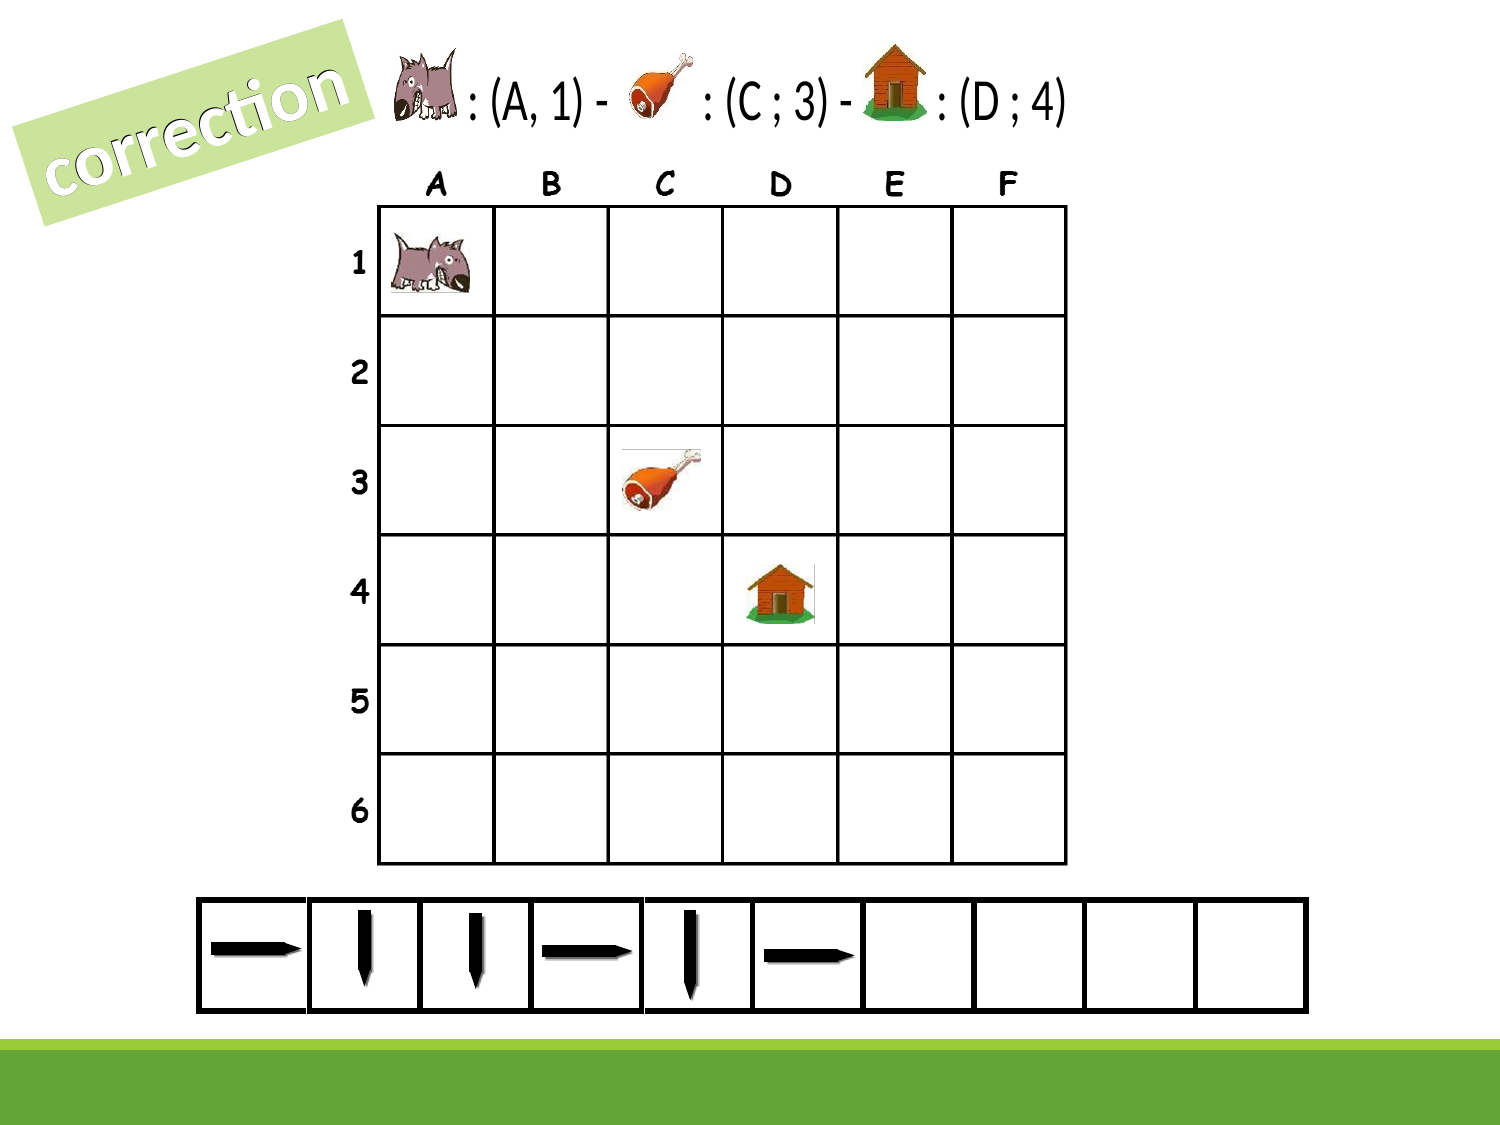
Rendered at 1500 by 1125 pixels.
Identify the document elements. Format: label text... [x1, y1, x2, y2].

picture [264, 44, 1084, 882]
text_box correction [11, 18, 376, 227]
picture [195, 897, 1500, 1081]
